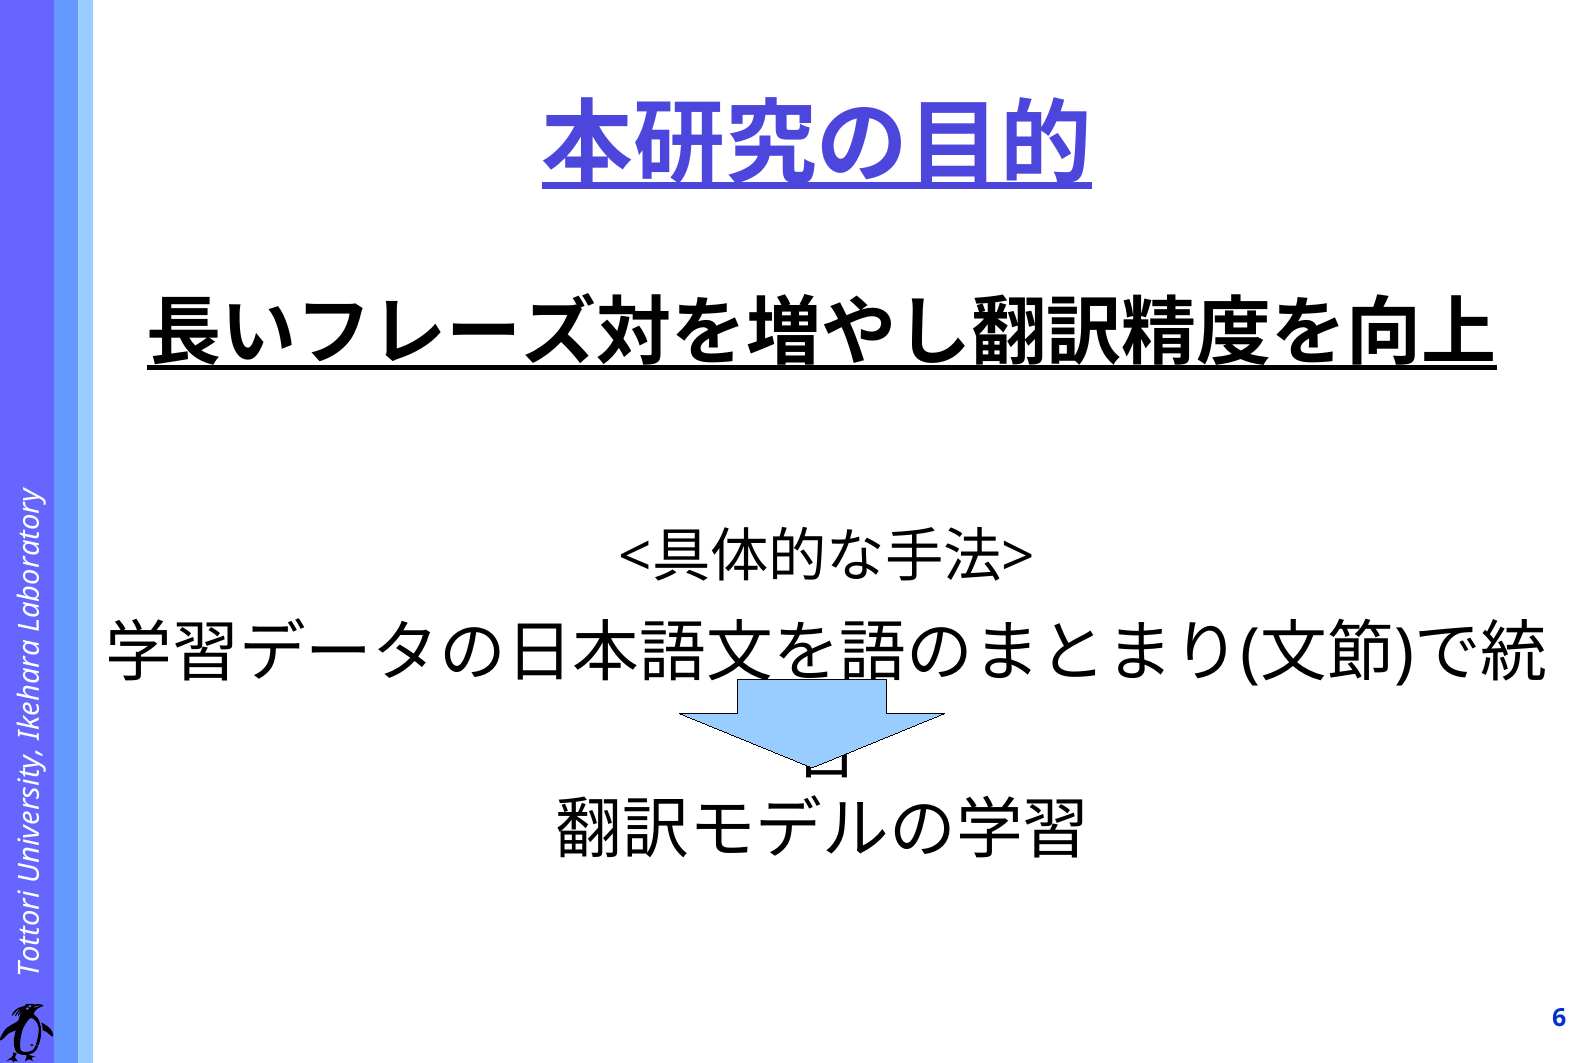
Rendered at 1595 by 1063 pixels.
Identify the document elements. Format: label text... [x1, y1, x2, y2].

text_box 長いフレーズ対を増やし翻訳精度を向上 [118, 264, 1526, 355]
title 本研究の目的 [92, 24, 1542, 247]
text_box 学習データの日本語文を語のまとまり(文節)で統合 [59, 590, 1595, 673]
text_box [679, 679, 945, 767]
text_box 翻訳モデルの学習 [55, 767, 1591, 850]
text_box <具体的な手法> [561, 501, 1093, 576]
